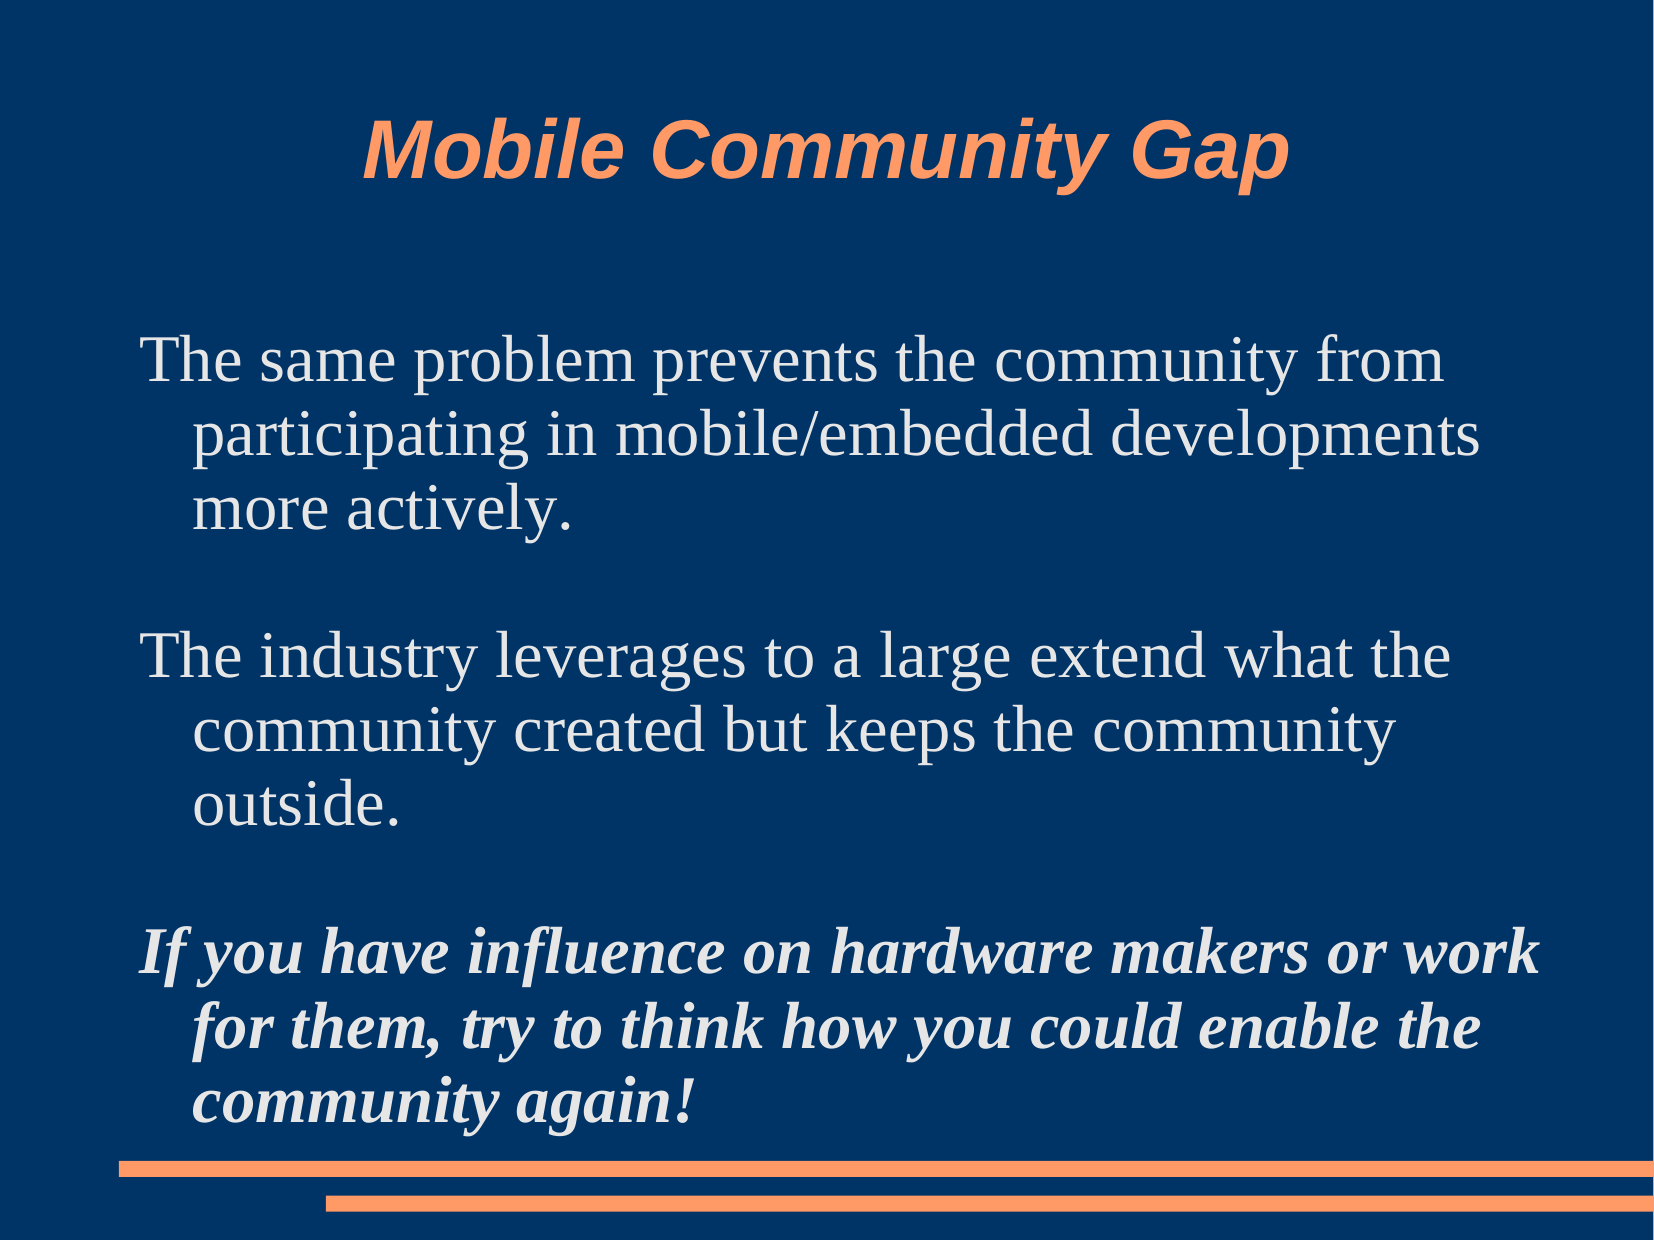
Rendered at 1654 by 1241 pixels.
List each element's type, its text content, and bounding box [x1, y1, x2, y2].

list The same problem prevents the community from participating in mobile/embedded developments more actively. The industry leverages to a large extend what the community created but keeps the community outside. If you have influence on hardware makers or work for them, try to think how you could enable the community again! [121, 322, 1561, 1137]
title Mobile Community Gap [121, 53, 1534, 247]
